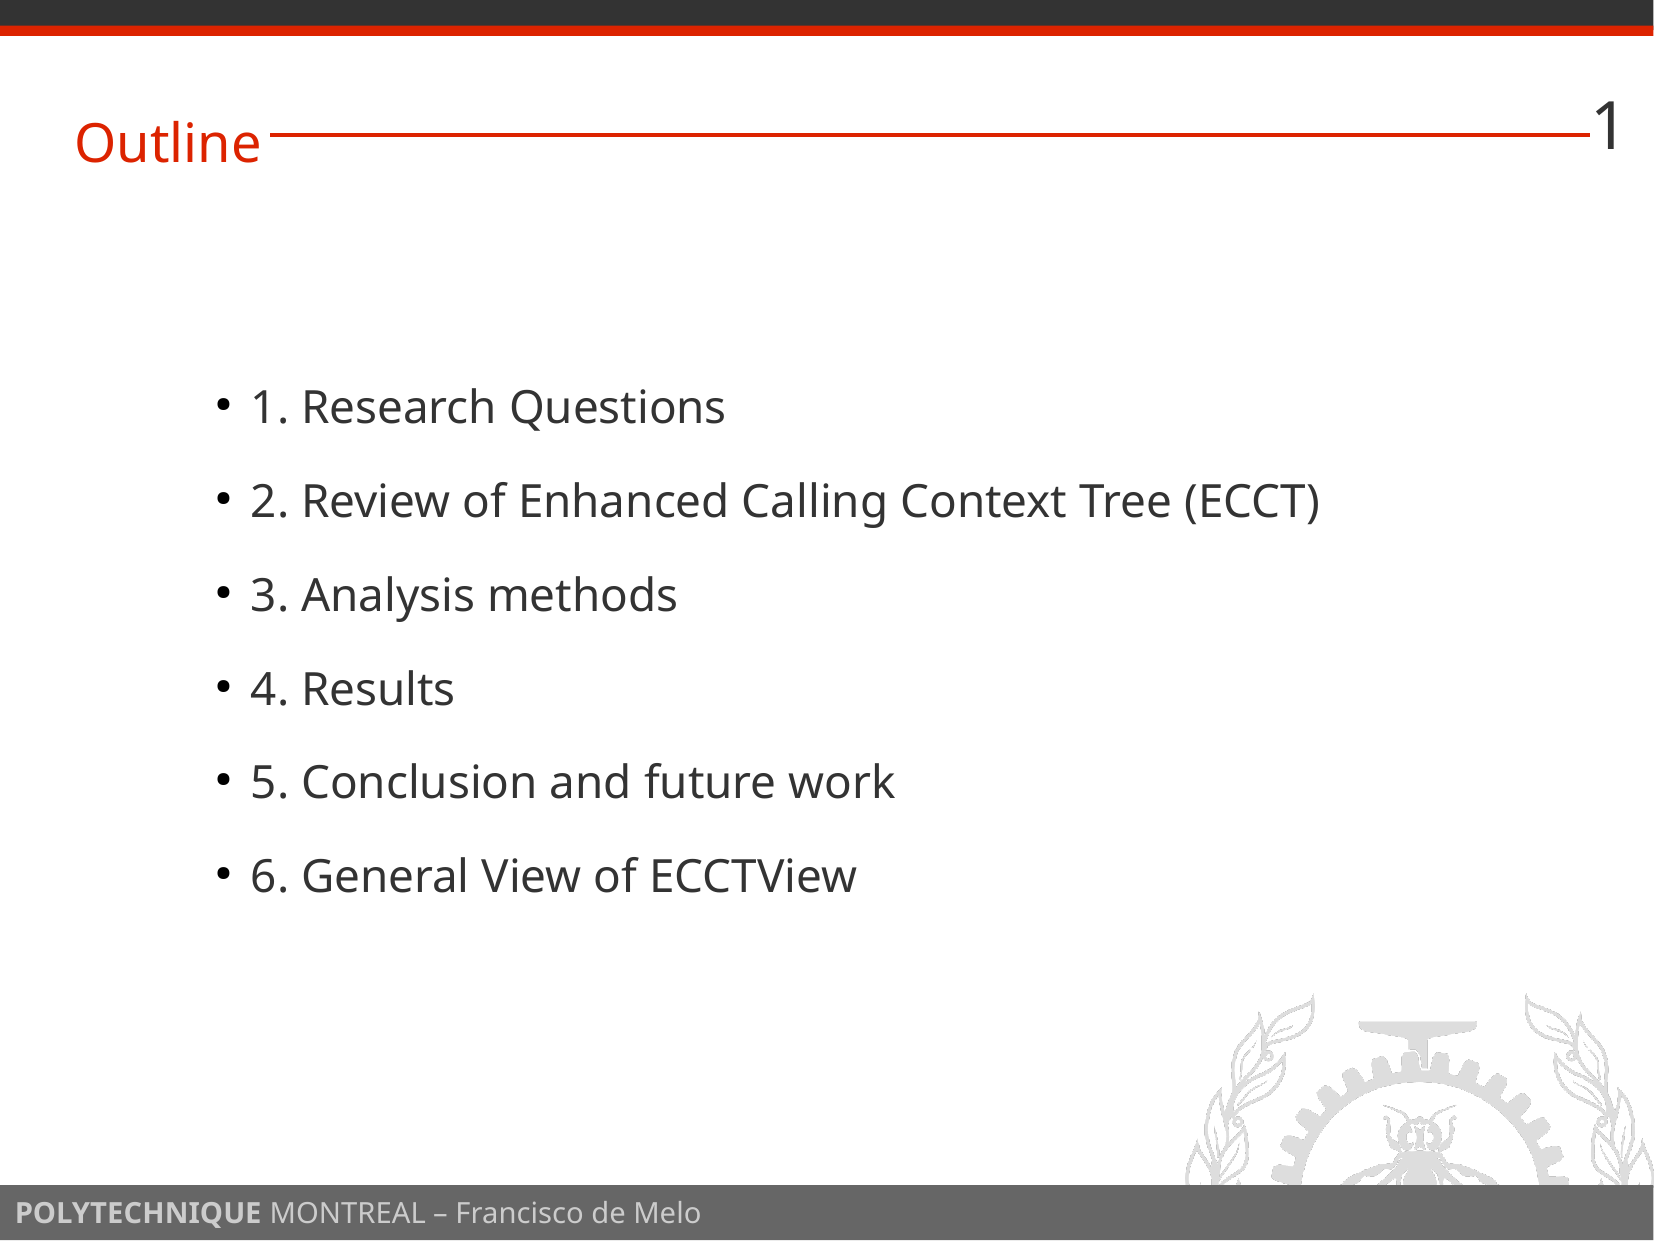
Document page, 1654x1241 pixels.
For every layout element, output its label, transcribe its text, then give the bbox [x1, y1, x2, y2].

text_box Outline [60, 60, 287, 578]
text_box 1 [1590, 30, 1654, 173]
text_box POLYTECHNIQUE MONTREAL – Francisco de Melo [0, 1185, 1654, 1241]
text_box [0, 0, 1654, 36]
picture [1185, 968, 1654, 1185]
text_box 1. Research Questions 2. Review of Enhanced Calling Context Tree (ECCT) 3. Analysis methods 4. Results 5. Conclusion and future work 6. General View of ECCTView [180, 285, 1531, 891]
